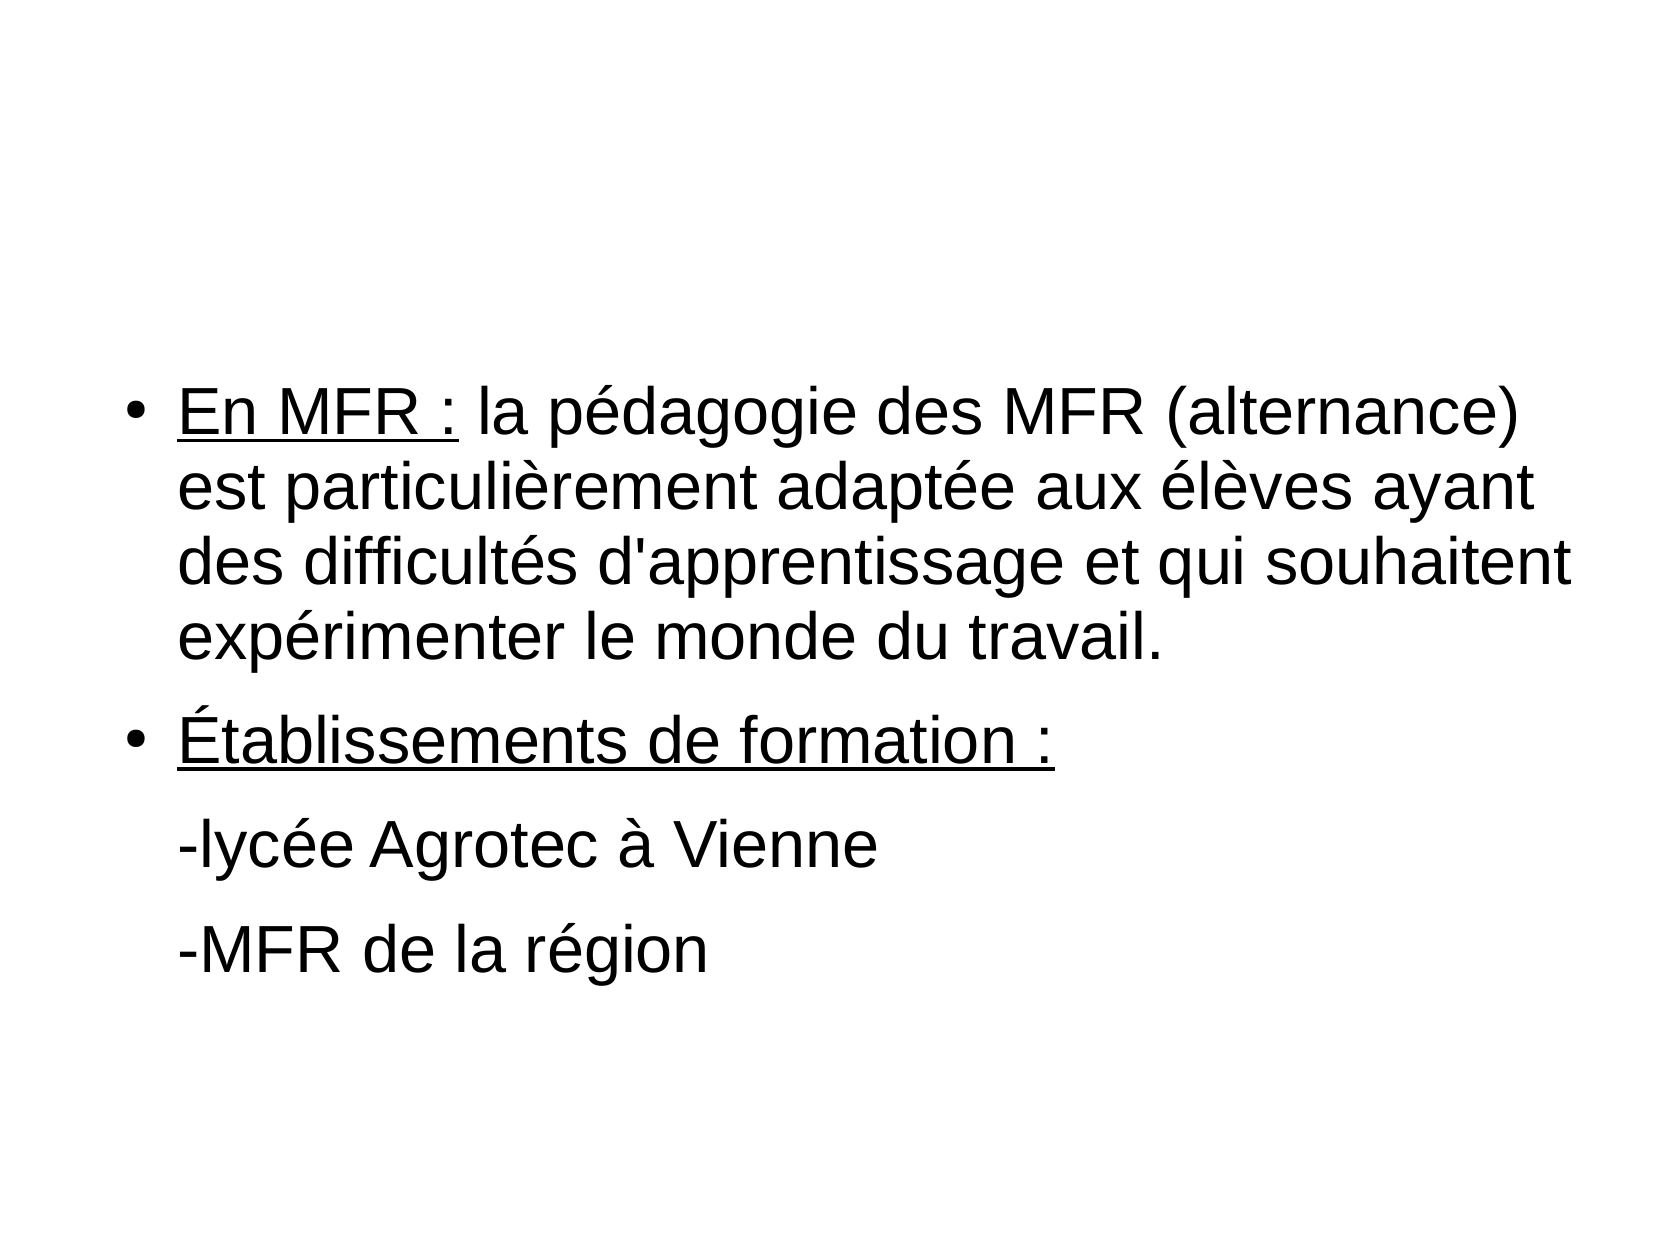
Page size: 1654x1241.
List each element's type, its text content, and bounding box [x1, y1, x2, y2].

list En MFR : la pédagogie des MFR (alternance) est particulièrement adaptée aux élèves ayant des difficultés d'apprentissage et qui souhaitent expérimenter le monde du travail. Établissements de formation : -lycée Agrotec à Vienne -MFR de la région [106, 270, 1595, 1091]
